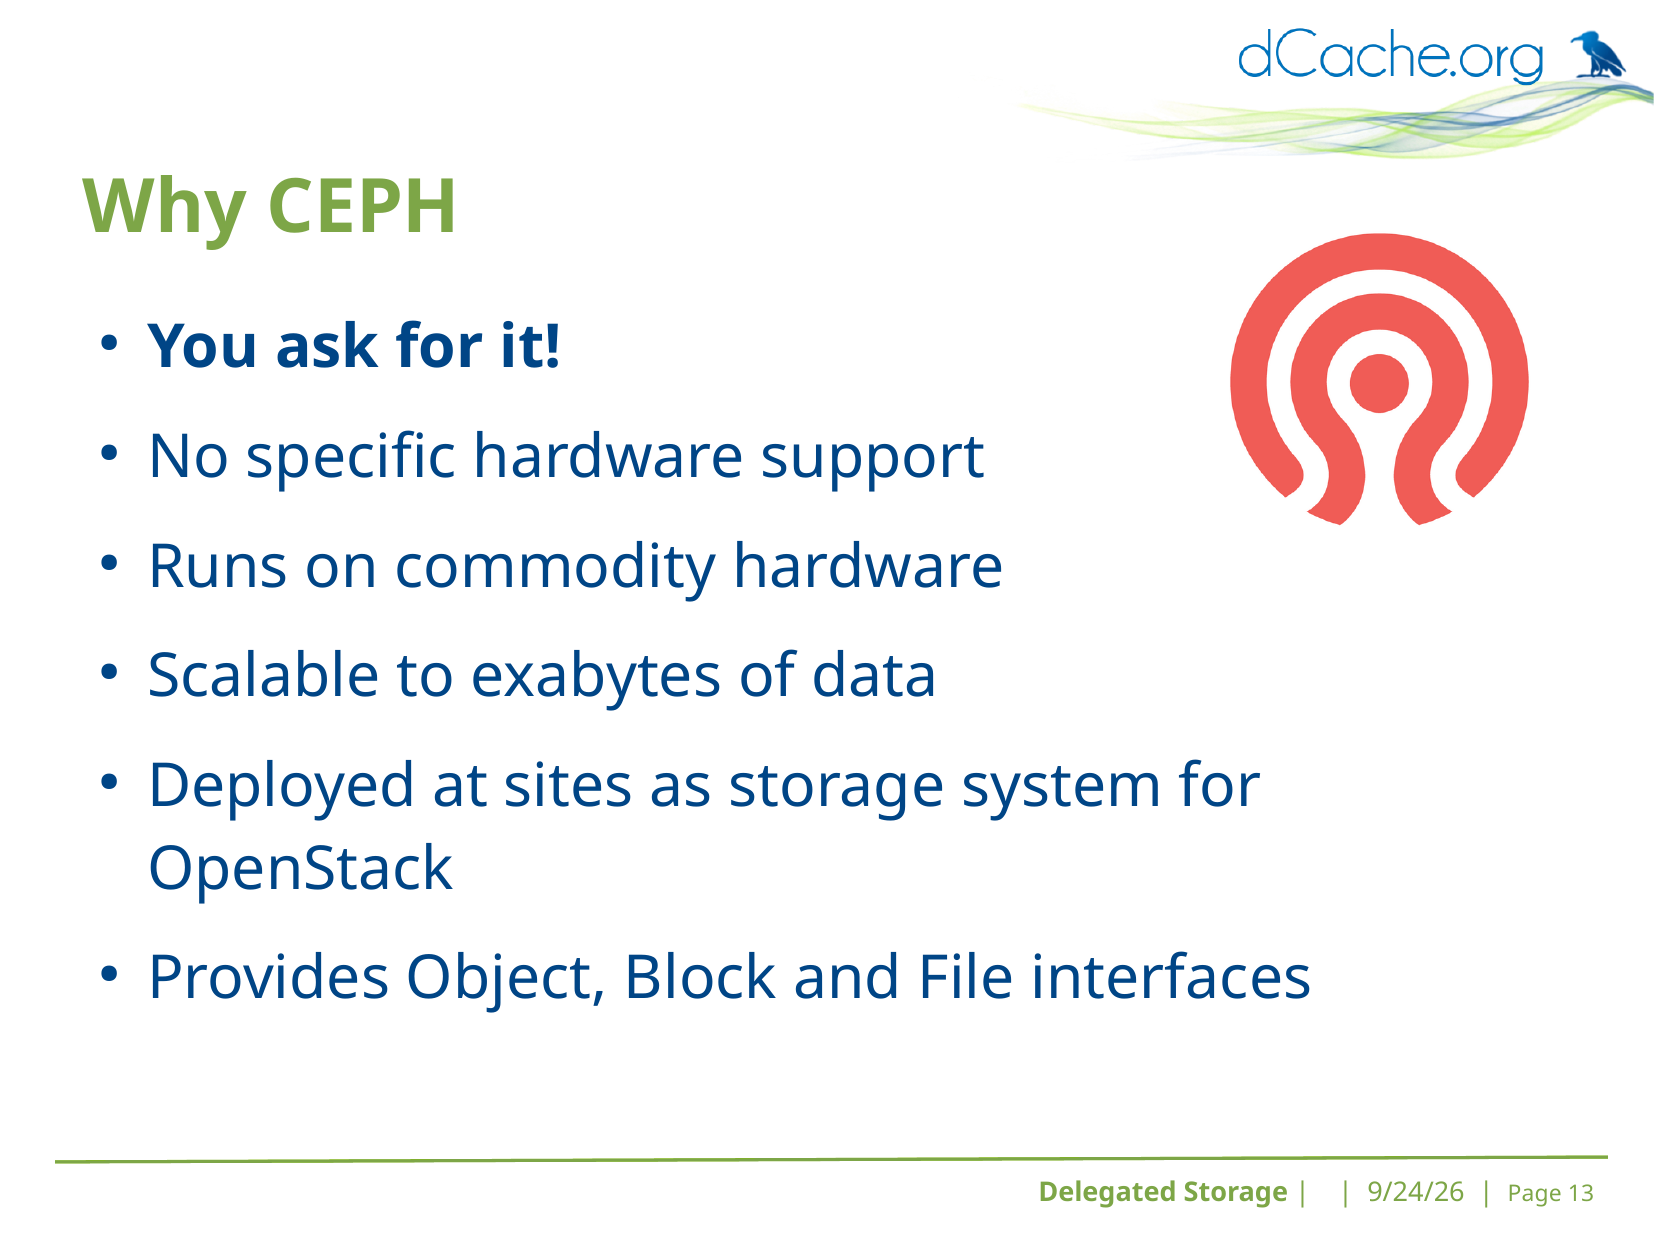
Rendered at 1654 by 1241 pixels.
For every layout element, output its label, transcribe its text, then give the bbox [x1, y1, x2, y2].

title Why CEPH [82, 155, 1605, 252]
list You ask for it! No specific hardware support Runs on commodity hardware Scalable to exabytes of data Deployed at sites as storage system for OpenStack Provides Object, Block and File interfaces [82, 302, 1571, 1023]
picture [956, 16, 1654, 169]
picture [1203, 202, 1556, 555]
